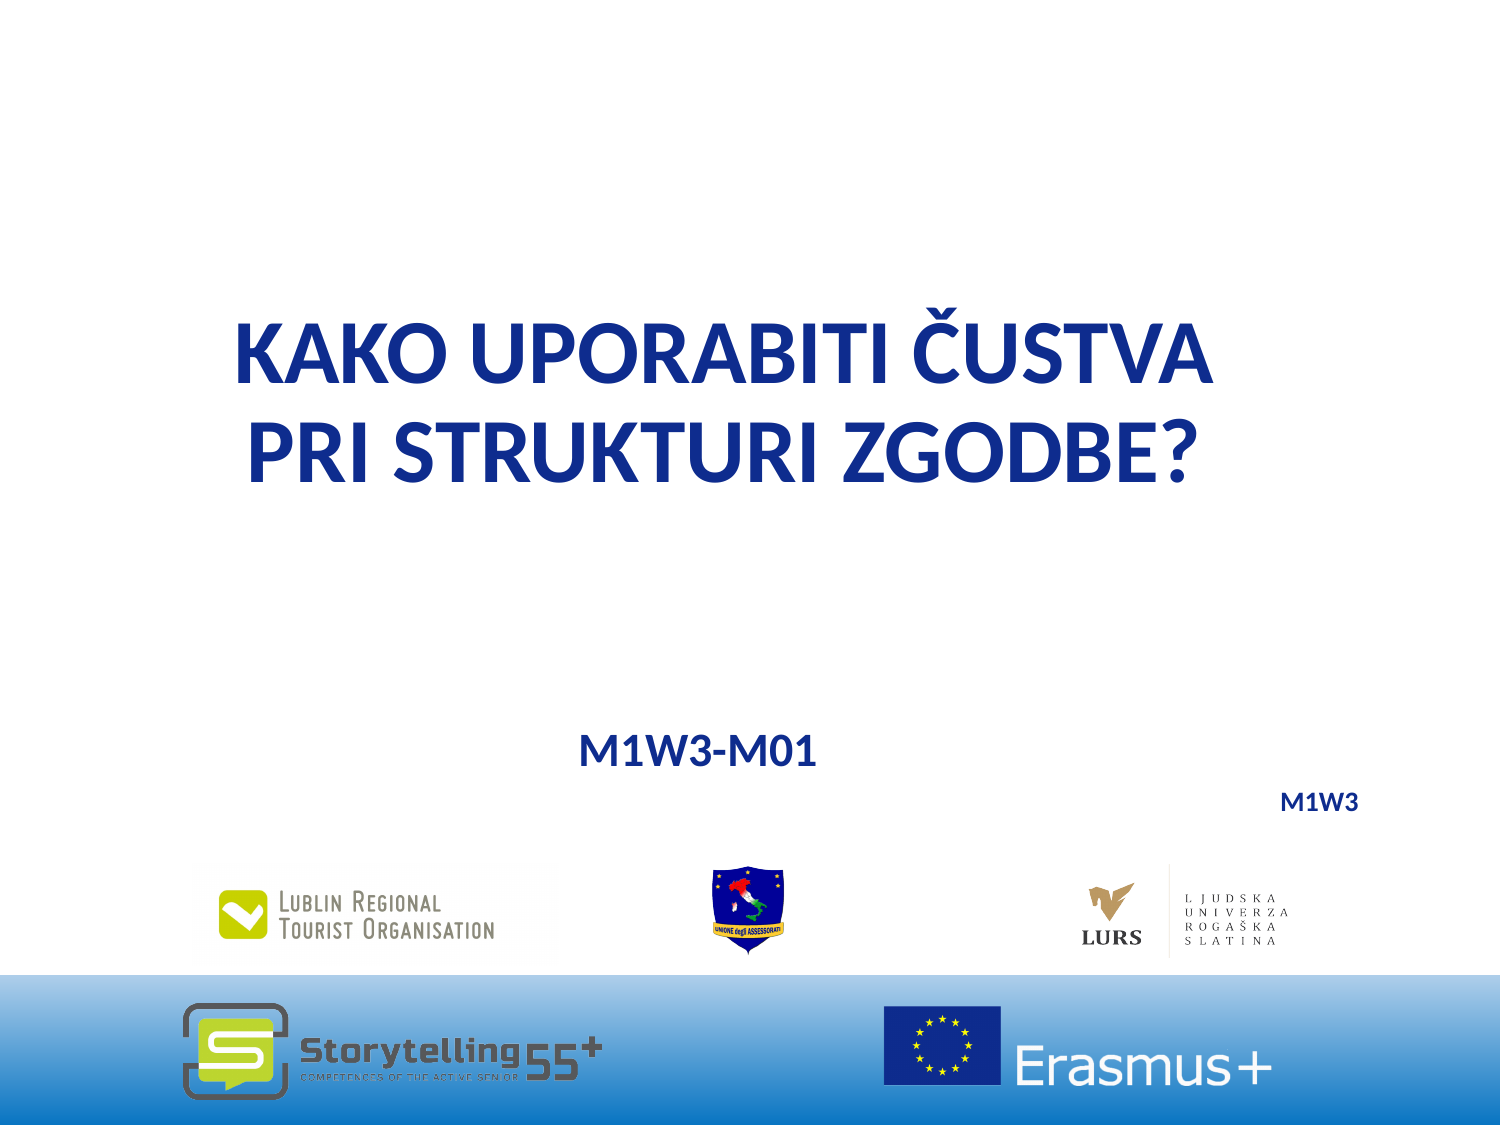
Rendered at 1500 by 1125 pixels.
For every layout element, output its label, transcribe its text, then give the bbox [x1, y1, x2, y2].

picture [192, 863, 559, 966]
text_box M1W3 [1172, 777, 1467, 823]
picture [698, 861, 802, 959]
subtitle M1W3-M01 [101, 644, 1296, 784]
picture [861, 983, 1294, 1108]
text_box [0, 857, 1500, 1125]
title KAKO UPORABITI ČUSTVA PRI STRUKTURI ZGODBE? [162, 296, 1288, 487]
picture [183, 1004, 602, 1100]
picture [1082, 864, 1288, 958]
